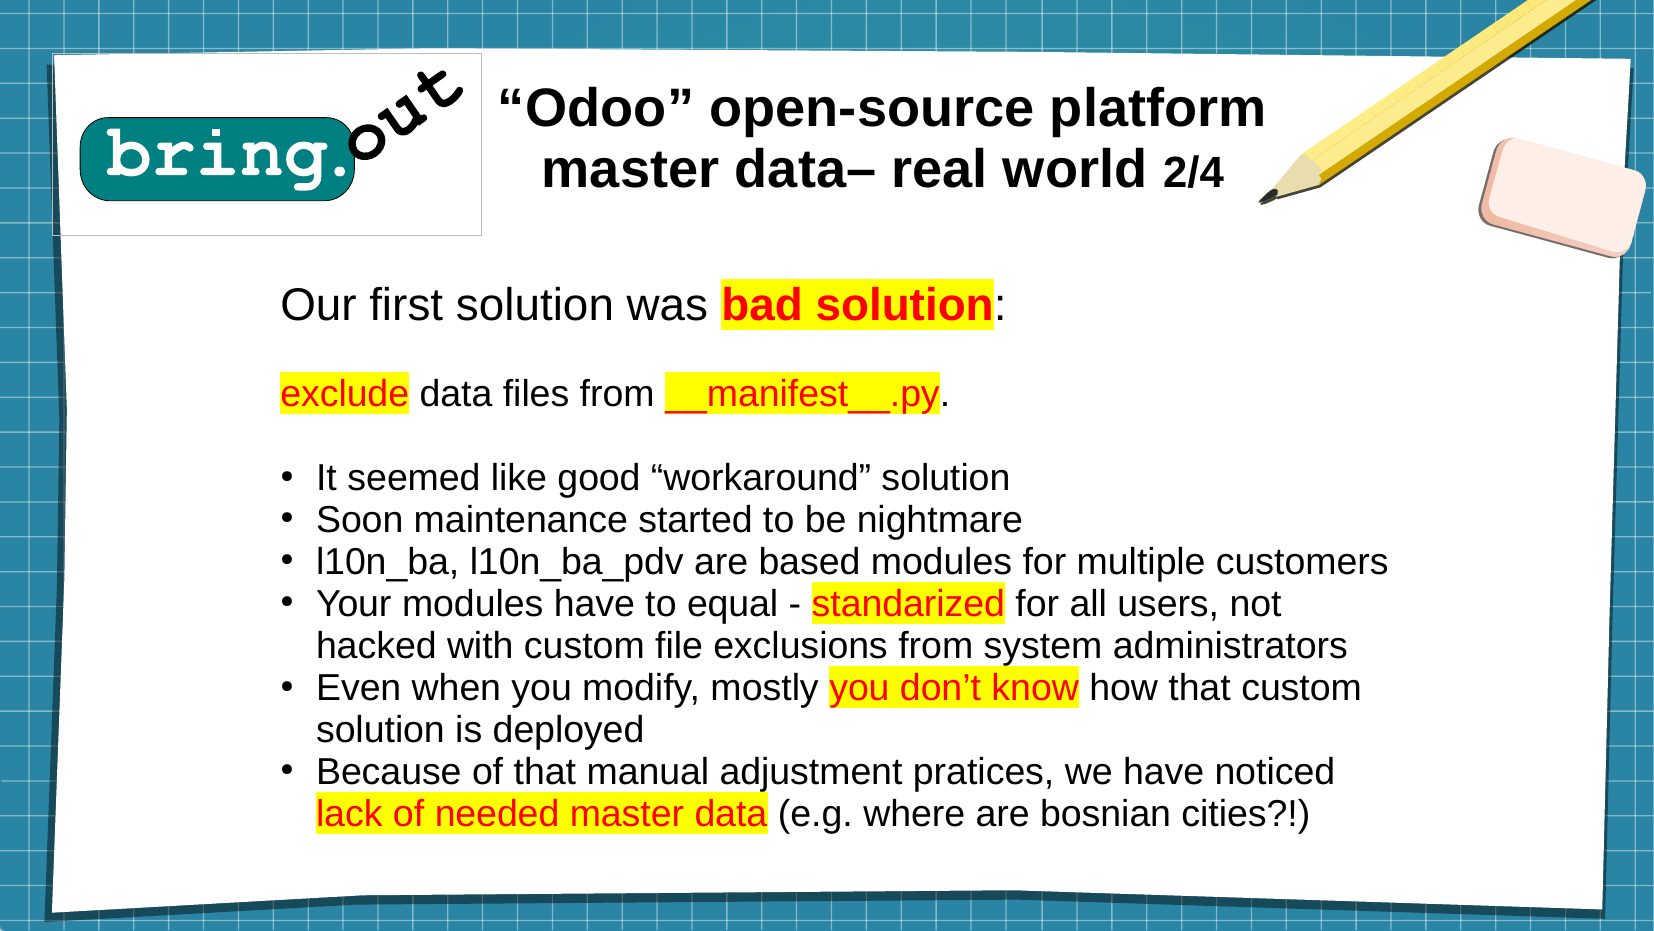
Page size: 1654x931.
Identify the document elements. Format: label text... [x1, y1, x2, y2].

title “Odoo” open-source platform master data– real world 2/4 [484, 8, 1282, 269]
text_box Our first solution was bad solution: exclude data files from __manifest__.py. It seemed like good “workaround” solution Soon maintenance started to be nightmare l10n_ba, l10n_ba_pdv are based modules for multiple customers Your modules have to equal - standarized for all users, not hacked with custom file exclusions from system administrators Even when you modify, mostly you don’t know how that custom solution is deployed Because of that manual adjustment pratices, we have noticed lack of needed master data (e.g. where are bosnian cities?!) [265, 271, 1418, 884]
picture [51, 53, 483, 237]
